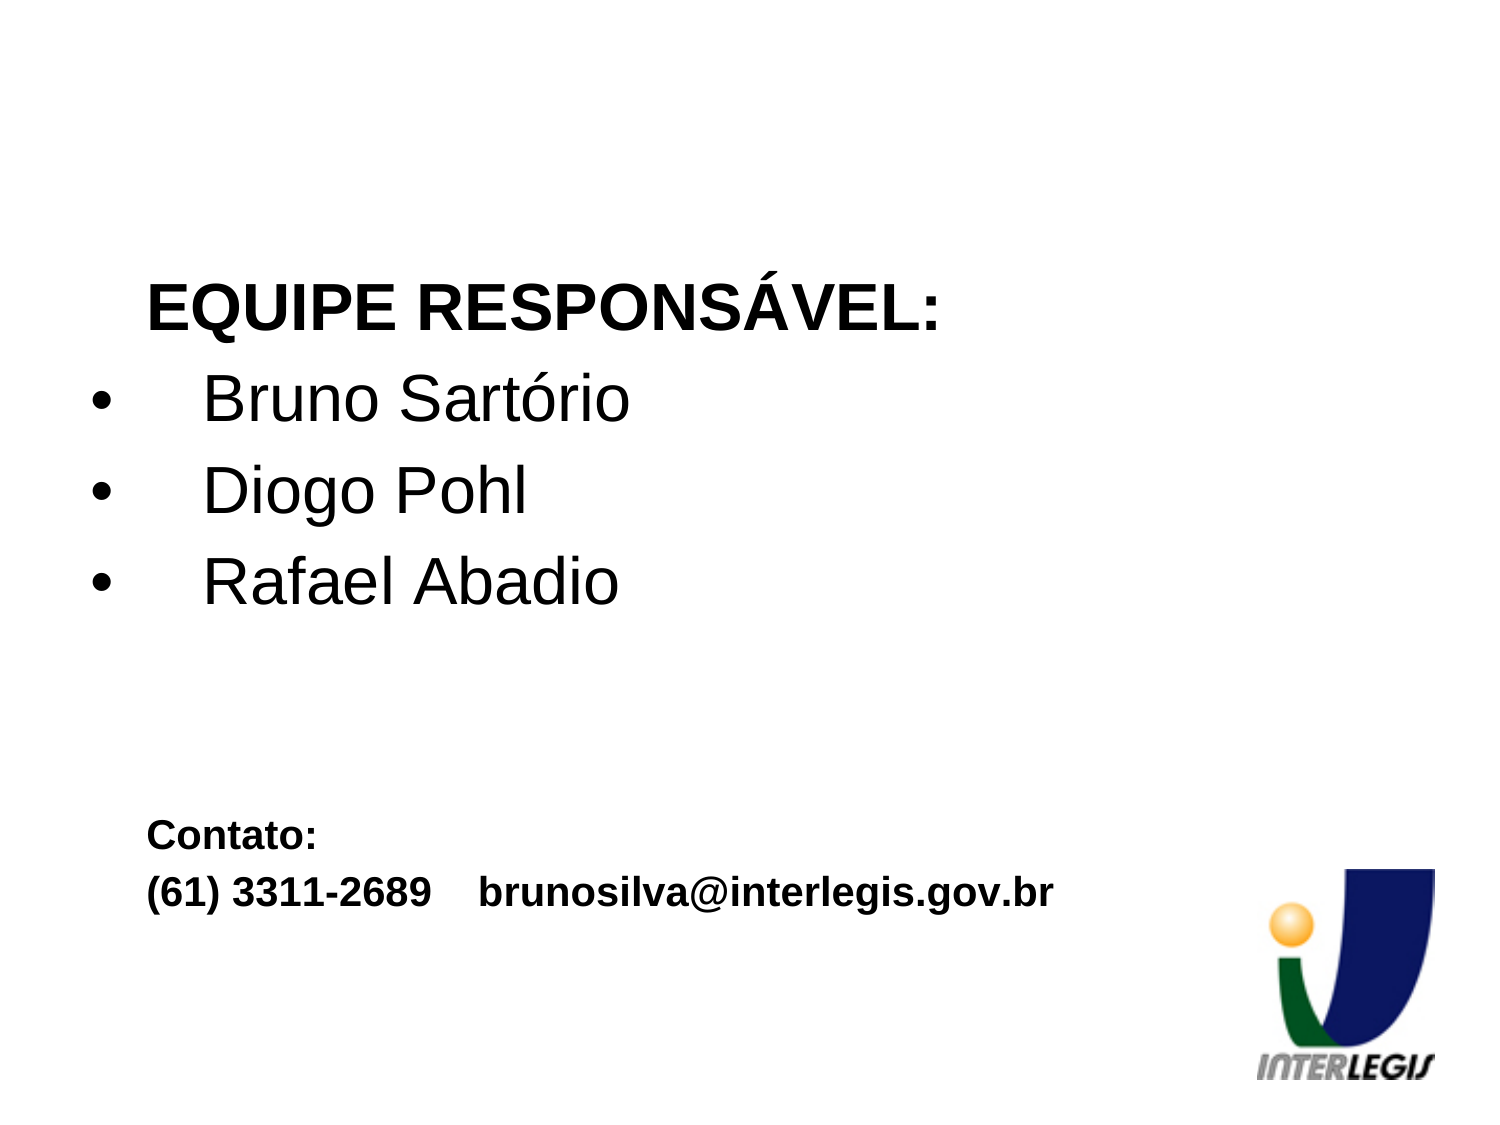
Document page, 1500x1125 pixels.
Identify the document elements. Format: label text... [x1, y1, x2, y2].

picture [1257, 869, 1435, 1080]
list EQUIPE RESPONSÁVEL: Bruno Sartório Diogo Pohl Rafael Abadio Contato: (61) 3311-2689 brunosilva@interlegis.gov.br [75, 262, 1426, 1006]
